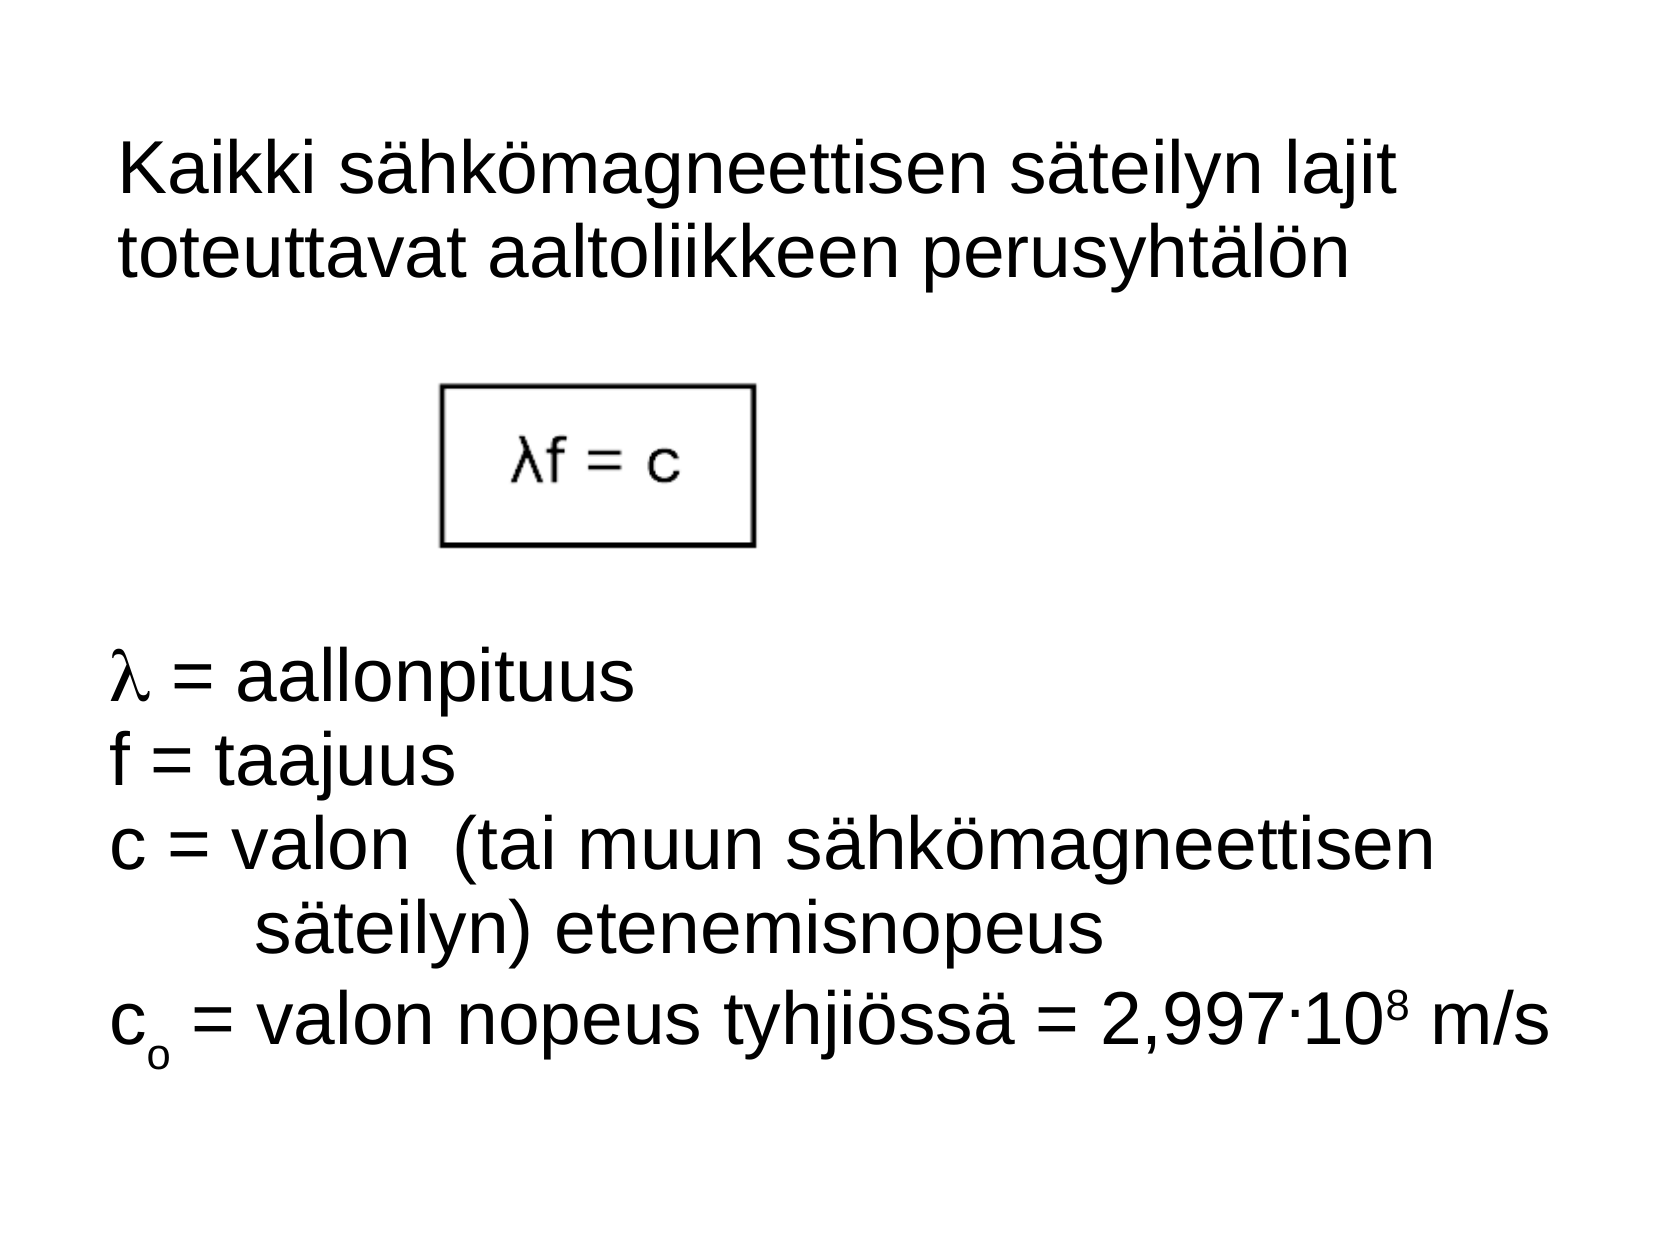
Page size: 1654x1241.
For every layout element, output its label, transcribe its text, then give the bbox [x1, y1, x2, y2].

text_box Kaikki sähkömagneettisen säteilyn lajit toteuttavat aaltoliikkeen perusyhtälön [102, 118, 1418, 301]
text_box l = aallonpituus f = taajuus c = valon (tai muun sähkömagneettisen säteilyn) etenemisnopeus co = valon nopeus tyhjiössä = 2,997.108 m/s [94, 625, 1619, 1099]
picture [425, 350, 783, 567]
